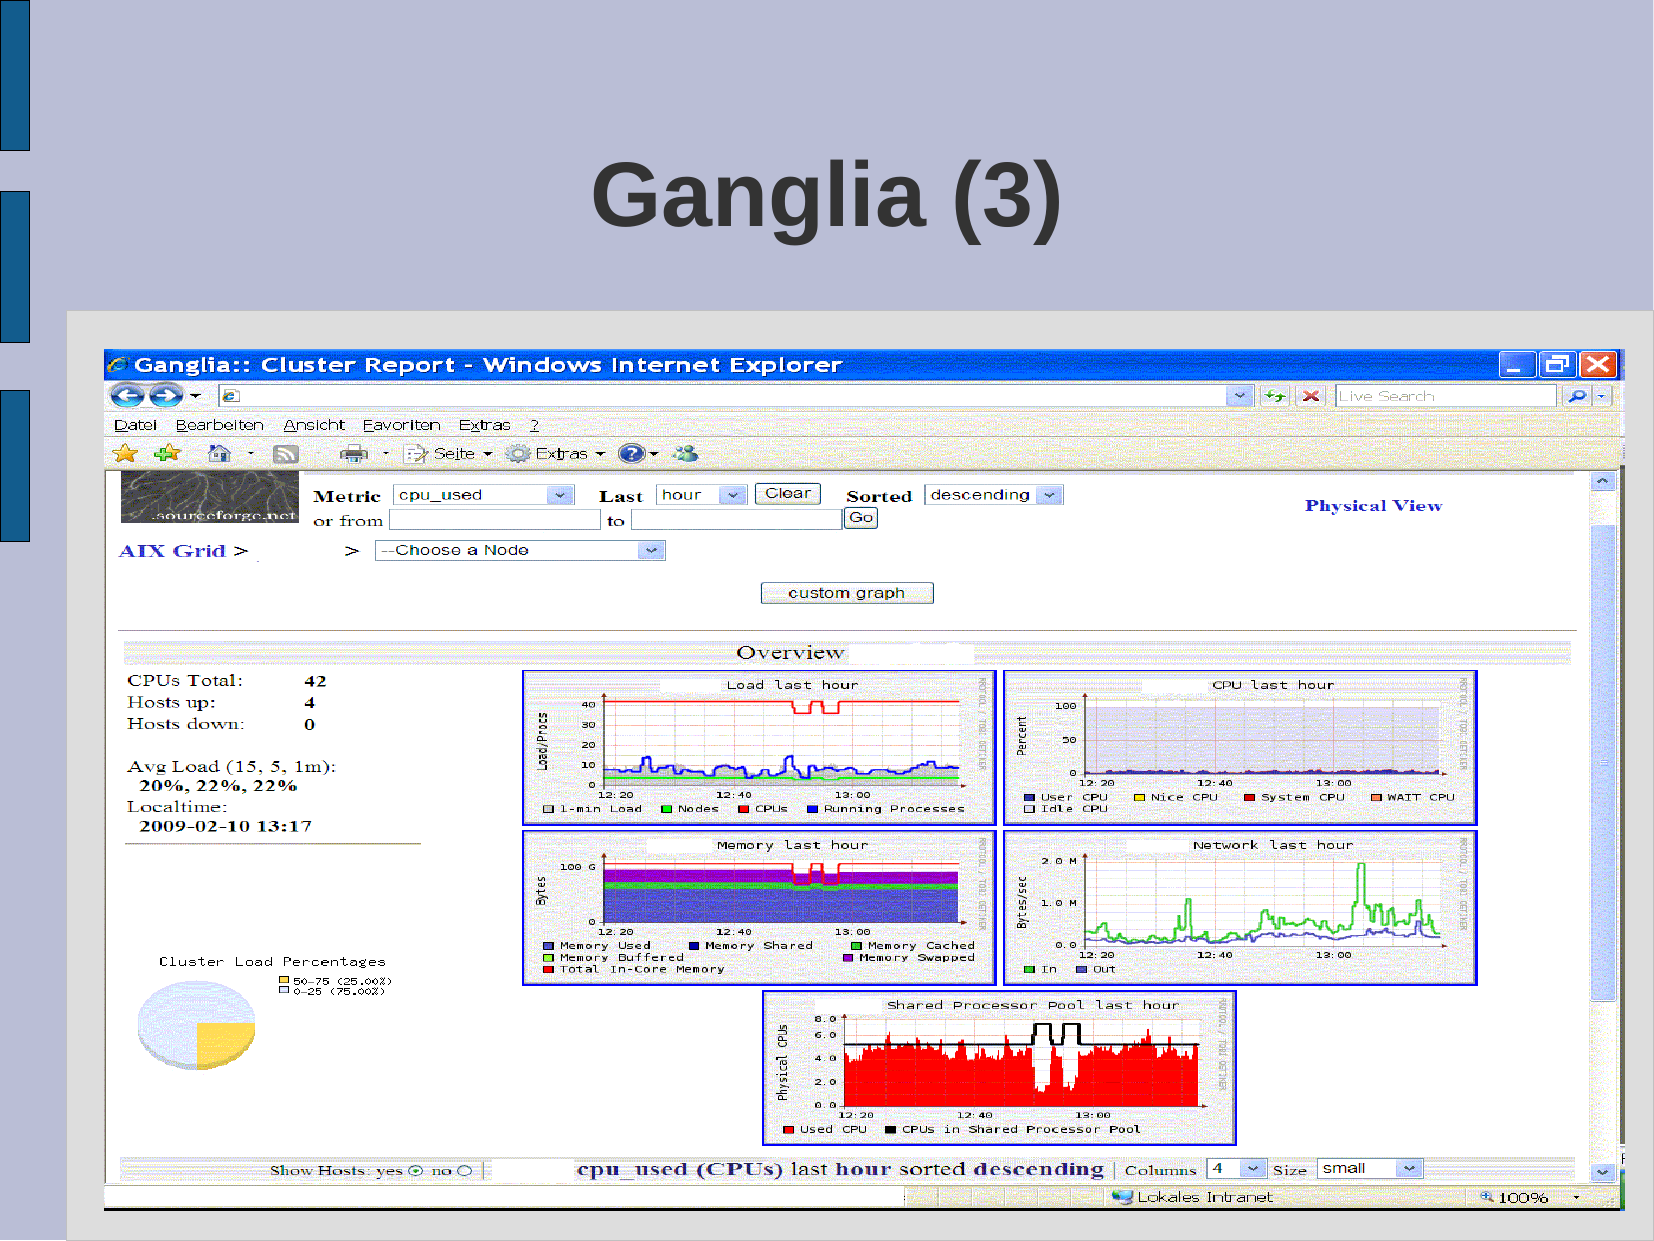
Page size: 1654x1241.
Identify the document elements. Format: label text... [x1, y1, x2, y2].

title Ganglia (3) [121, 91, 1534, 299]
picture [104, 349, 1625, 1211]
